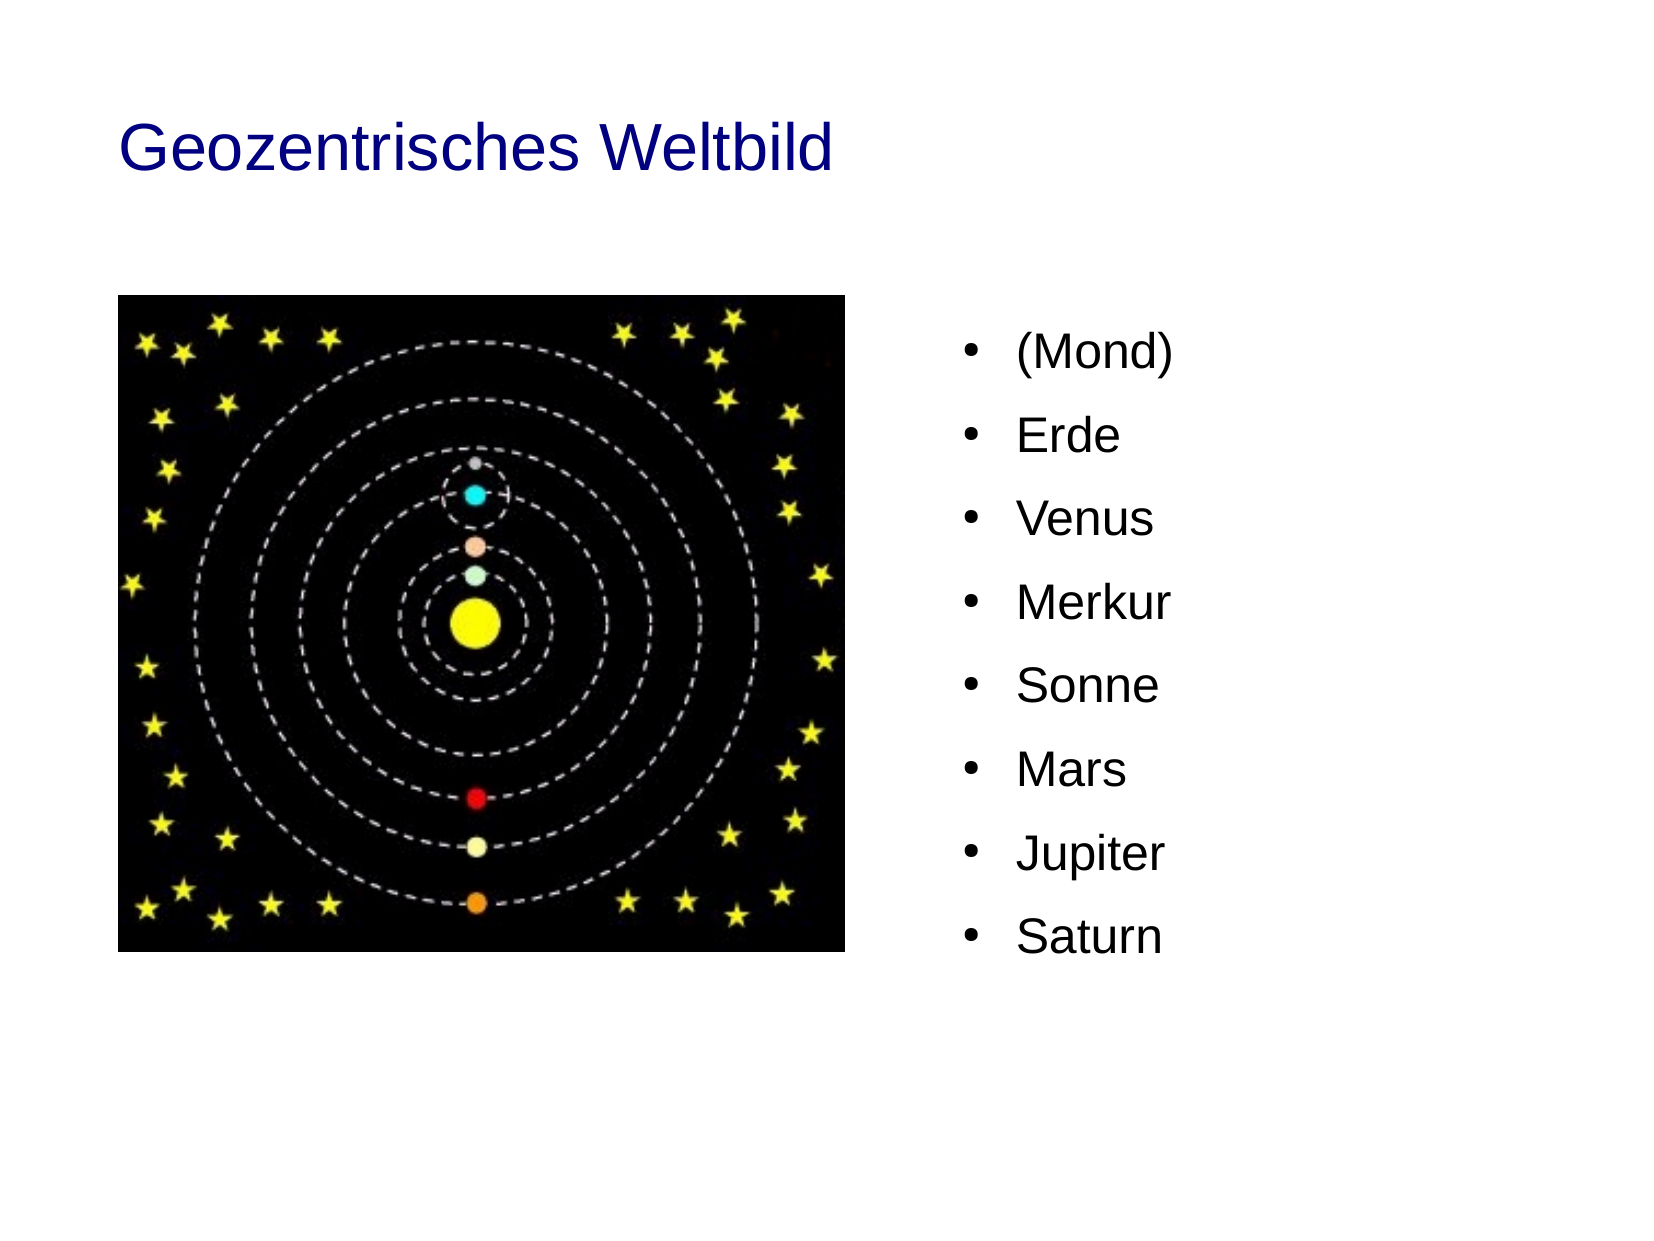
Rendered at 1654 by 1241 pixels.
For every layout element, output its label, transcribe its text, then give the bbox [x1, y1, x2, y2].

picture [118, 295, 845, 952]
title Geozentrisches Weltbild [118, 88, 1607, 207]
list (Mond) Erde Venus Merkur Sonne Mars Jupiter Saturn [944, 295, 1654, 1114]
